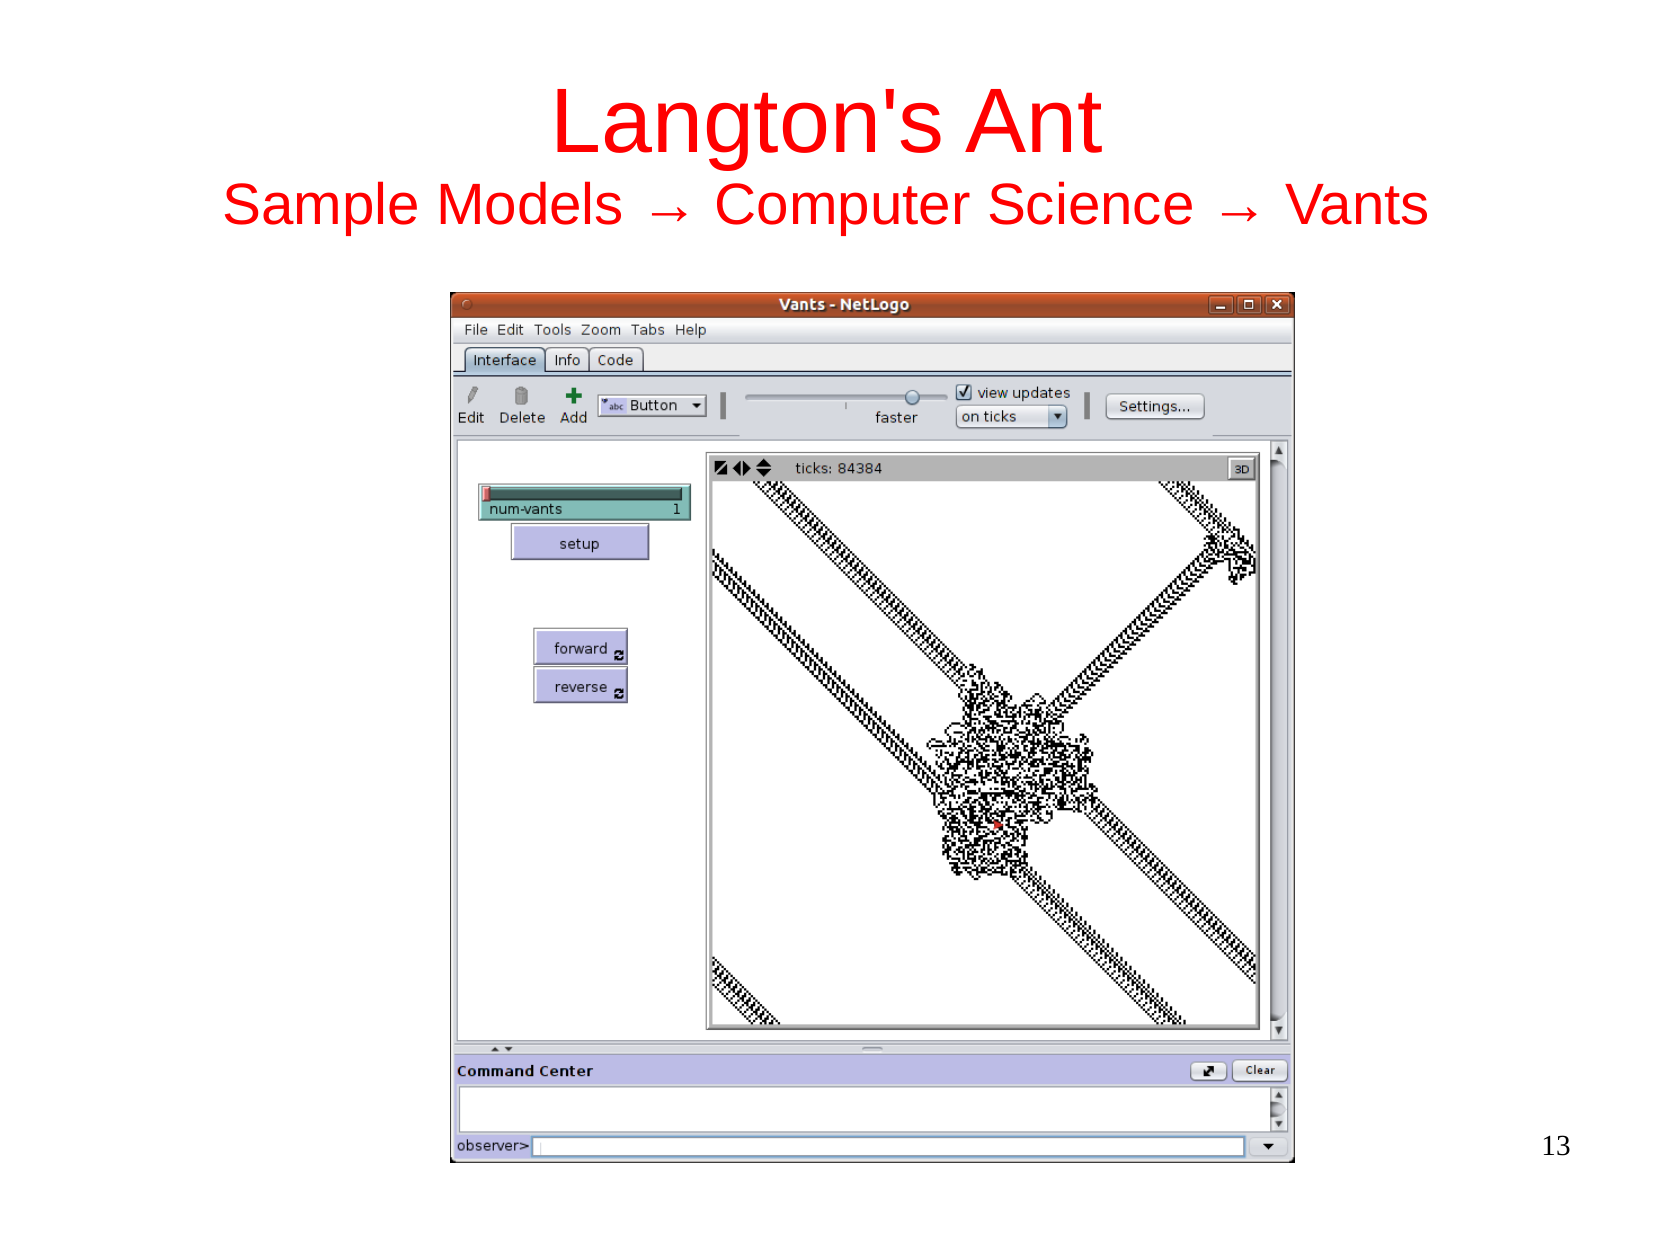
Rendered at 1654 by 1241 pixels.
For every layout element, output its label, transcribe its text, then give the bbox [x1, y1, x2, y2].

picture [450, 292, 1295, 1163]
title Langton's Ant Sample Models → Computer Science → Vants [82, 49, 1571, 257]
